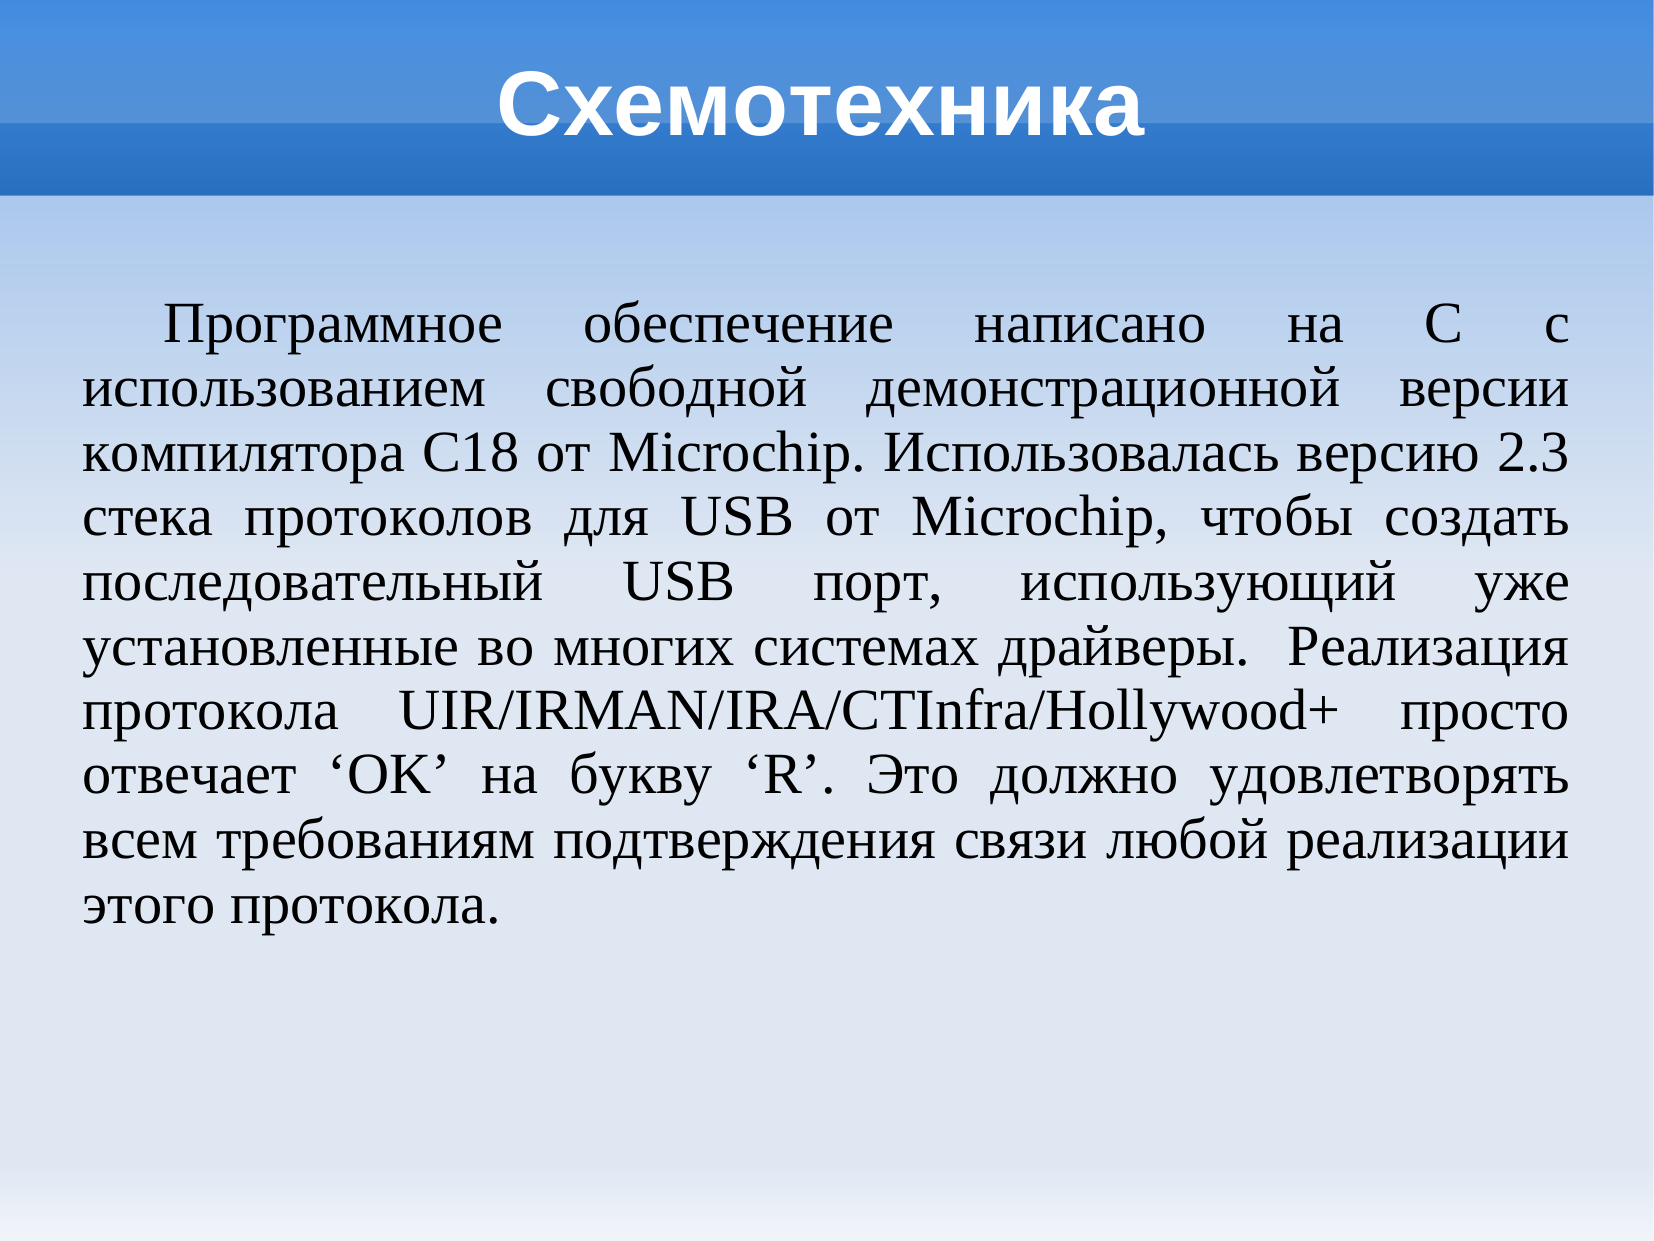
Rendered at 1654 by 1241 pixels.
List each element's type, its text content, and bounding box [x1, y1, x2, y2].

picture [0, 0, 1654, 1241]
list Программное обеспечение написано на С с использованием свободной демонстрационной версии компилятора C18 от Microchip. Использовалась версию 2.3 стека протоколов для USB от Microchip, чтобы создать последовательный USB порт, использующий уже установленные во многих системах драйверы. Реализация протокола UIR/IRMAN/IRA/CTInfra/Hollywood+ просто отвечает ‘OK’ на букву ‘R’. Это должно удовлетворять всем требованиям подтверждения связи любой реализации этого протокола. [82, 290, 1571, 1094]
title Схемотехника [76, 7, 1565, 200]
